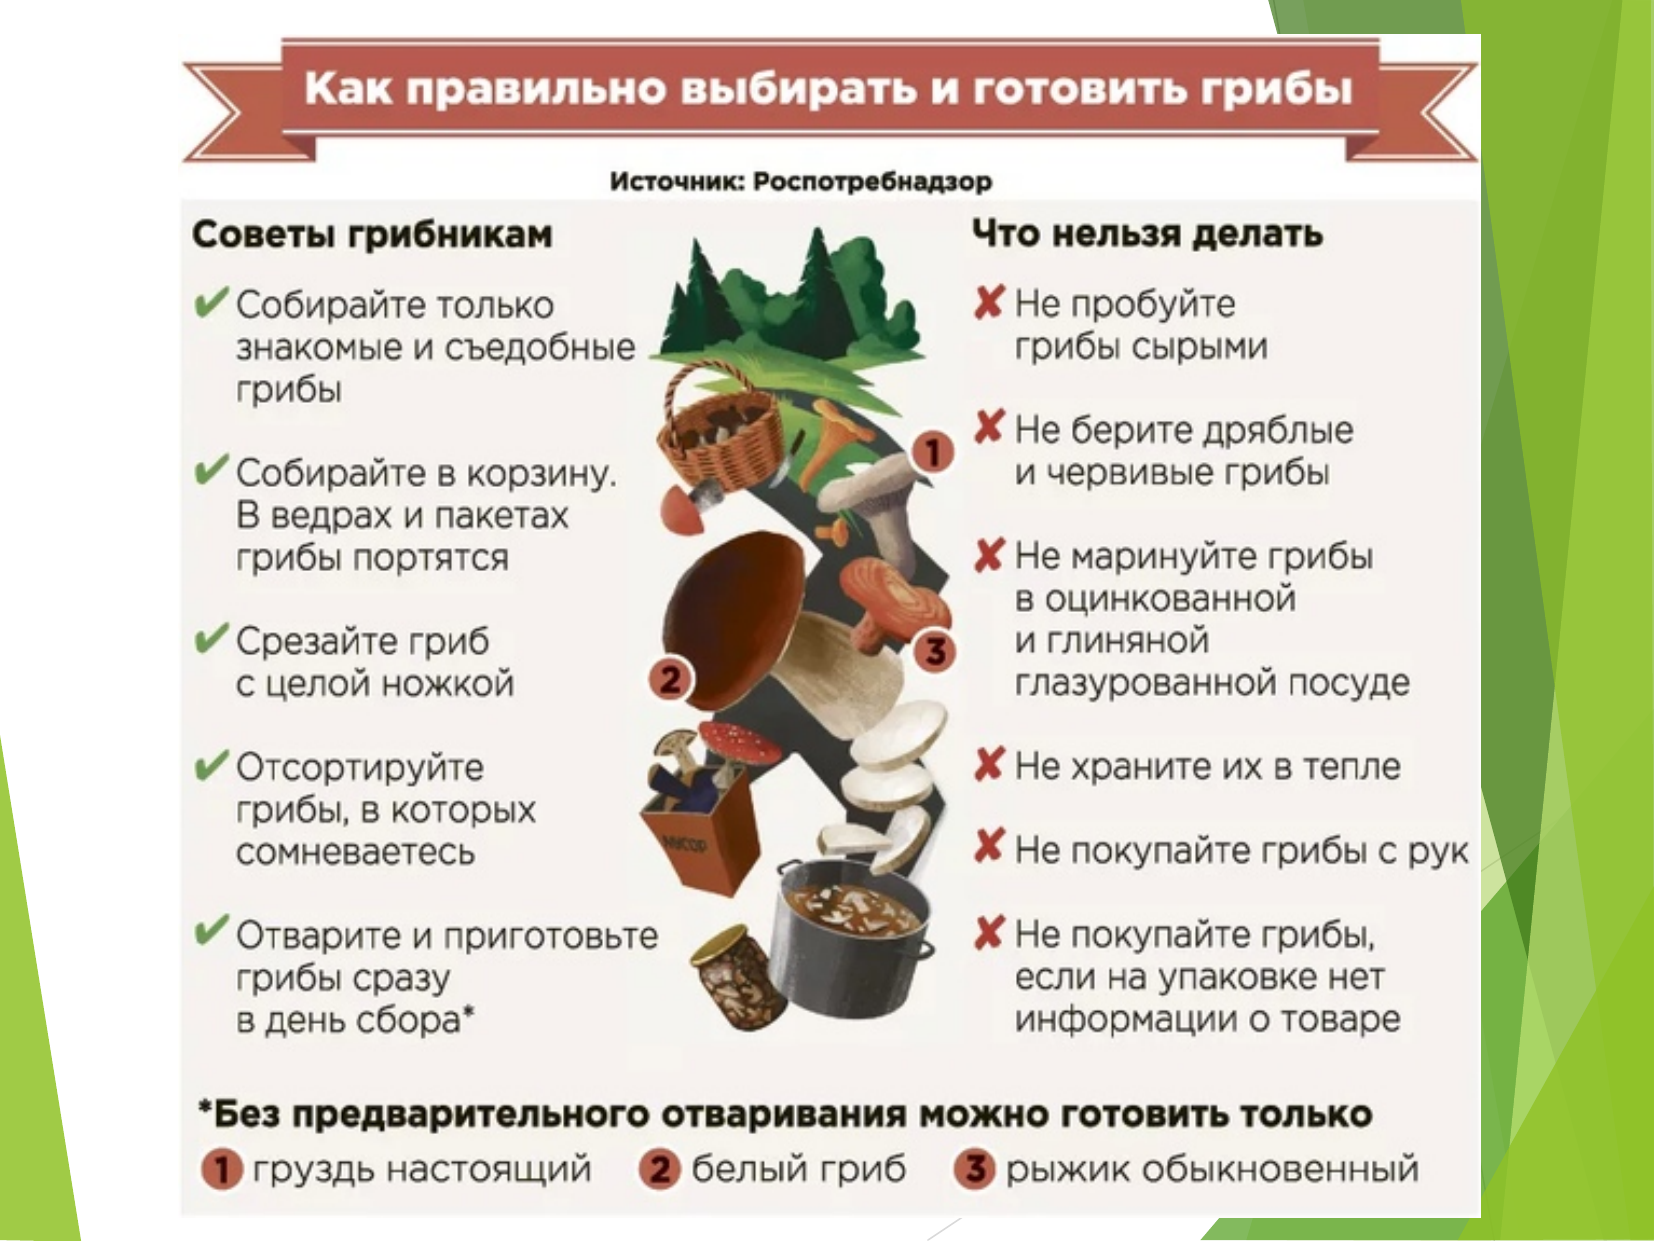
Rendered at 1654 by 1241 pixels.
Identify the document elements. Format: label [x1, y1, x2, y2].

picture [178, 34, 1481, 1218]
